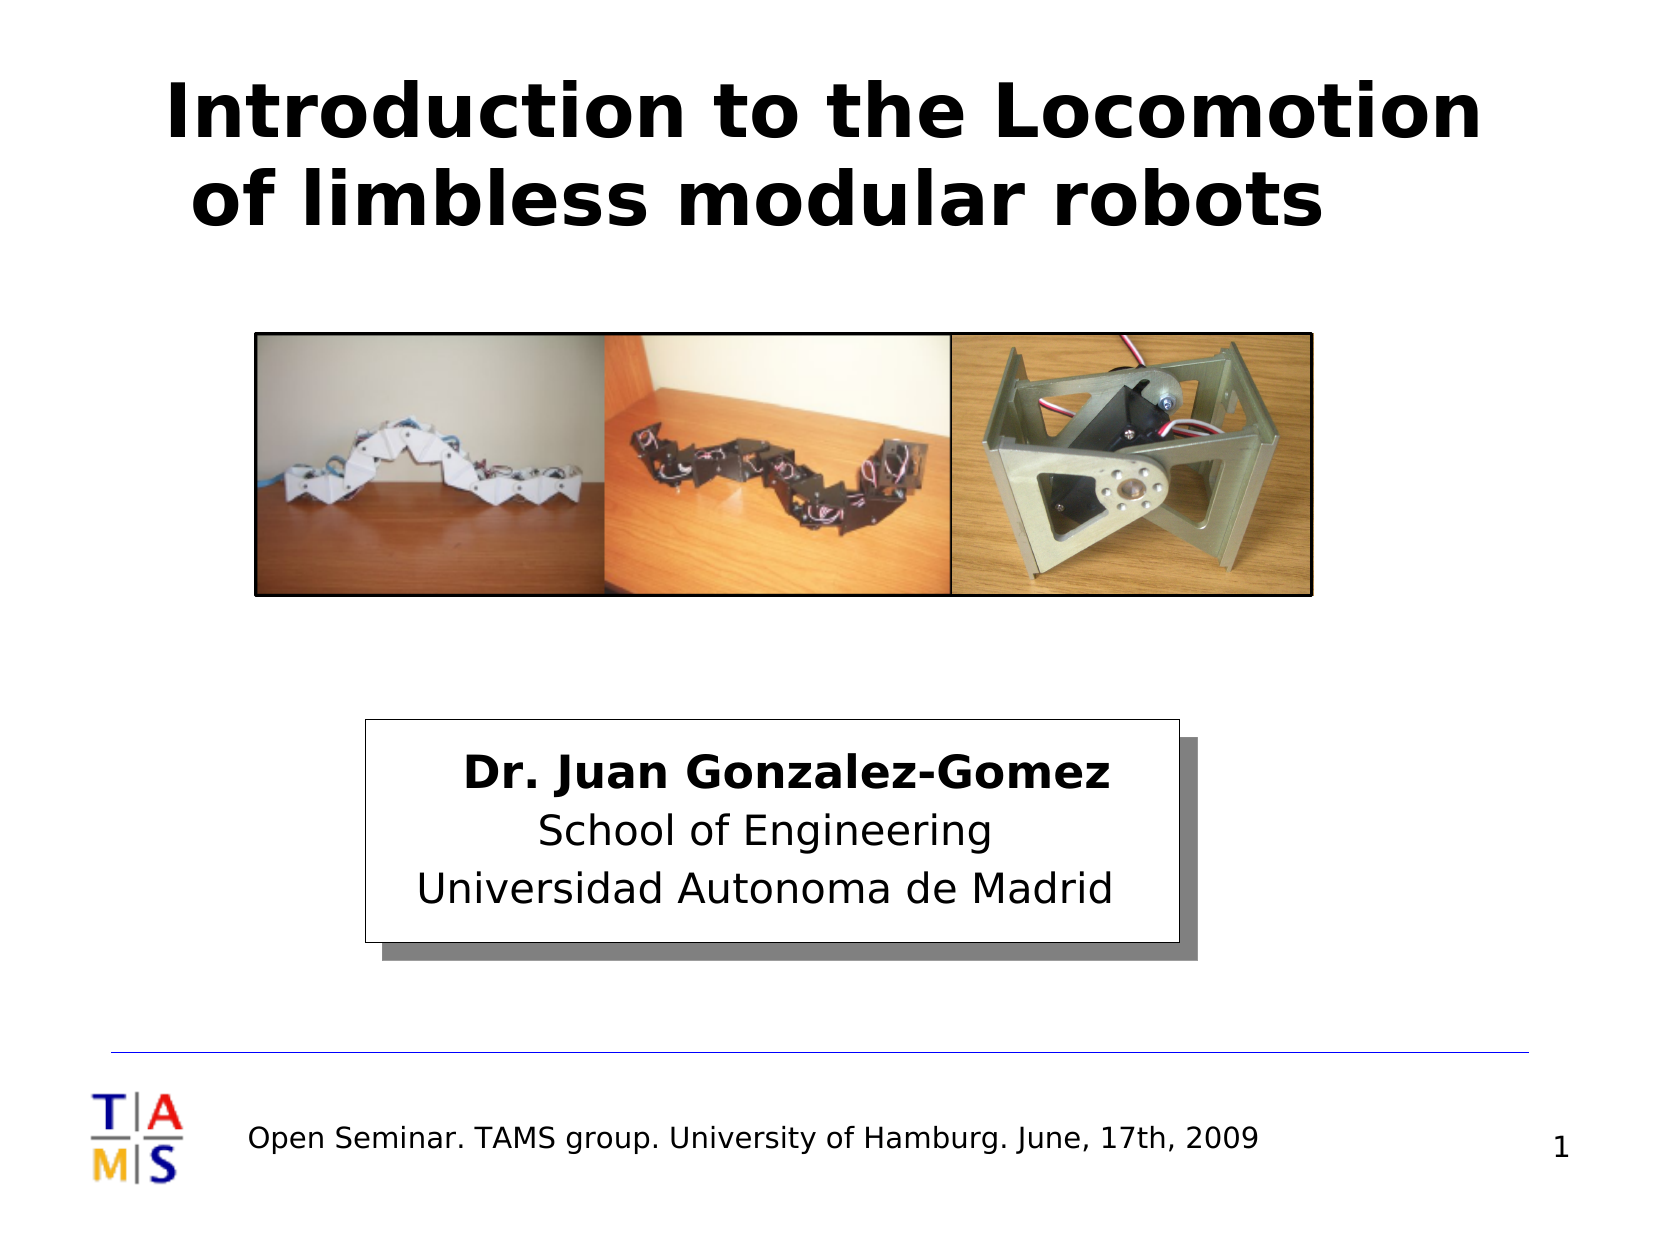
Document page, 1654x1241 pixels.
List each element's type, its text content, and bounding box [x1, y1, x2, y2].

text_box Open Seminar. TAMS group. University of Hamburg. June, 17th, 2009 [232, 1113, 1276, 1163]
text_box Dr. Juan Gonzalez-Gomez [447, 739, 1127, 808]
text_box [365, 719, 1180, 943]
text_box School of Engineering Universidad Autonoma de Madrid [283, 798, 1173, 921]
picture [85, 1086, 190, 1191]
text_box Introduction to the Locomotion of limbless modular robots [149, 60, 1501, 251]
picture [257, 335, 1310, 594]
